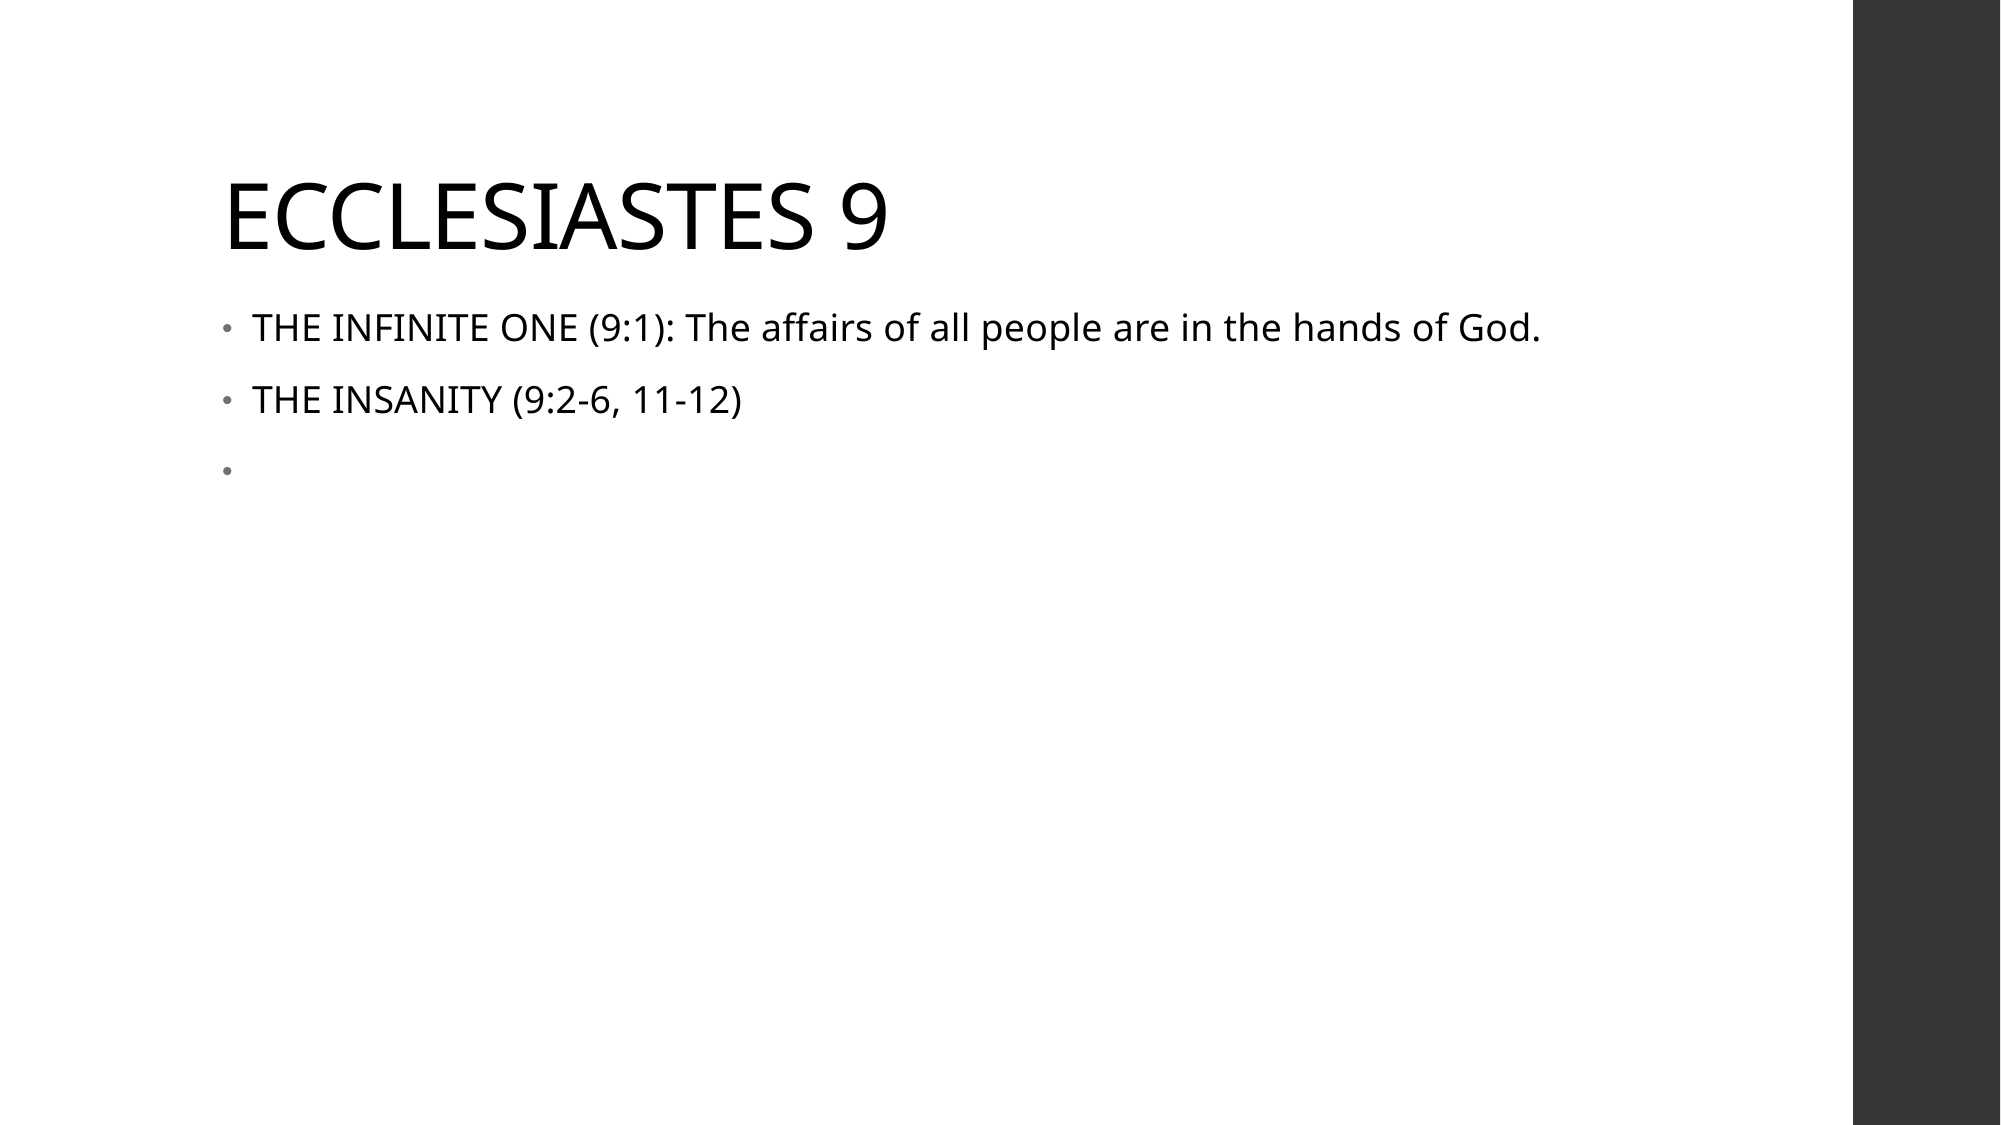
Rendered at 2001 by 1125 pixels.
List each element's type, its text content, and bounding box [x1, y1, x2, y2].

title ECCLESIASTES 9 [206, 60, 1797, 278]
list THE INFINITE ONE (9:1): The affairs of all people are in the hands of God. THE INSANITY (9:2-6, 11-12) [206, 299, 1617, 1014]
